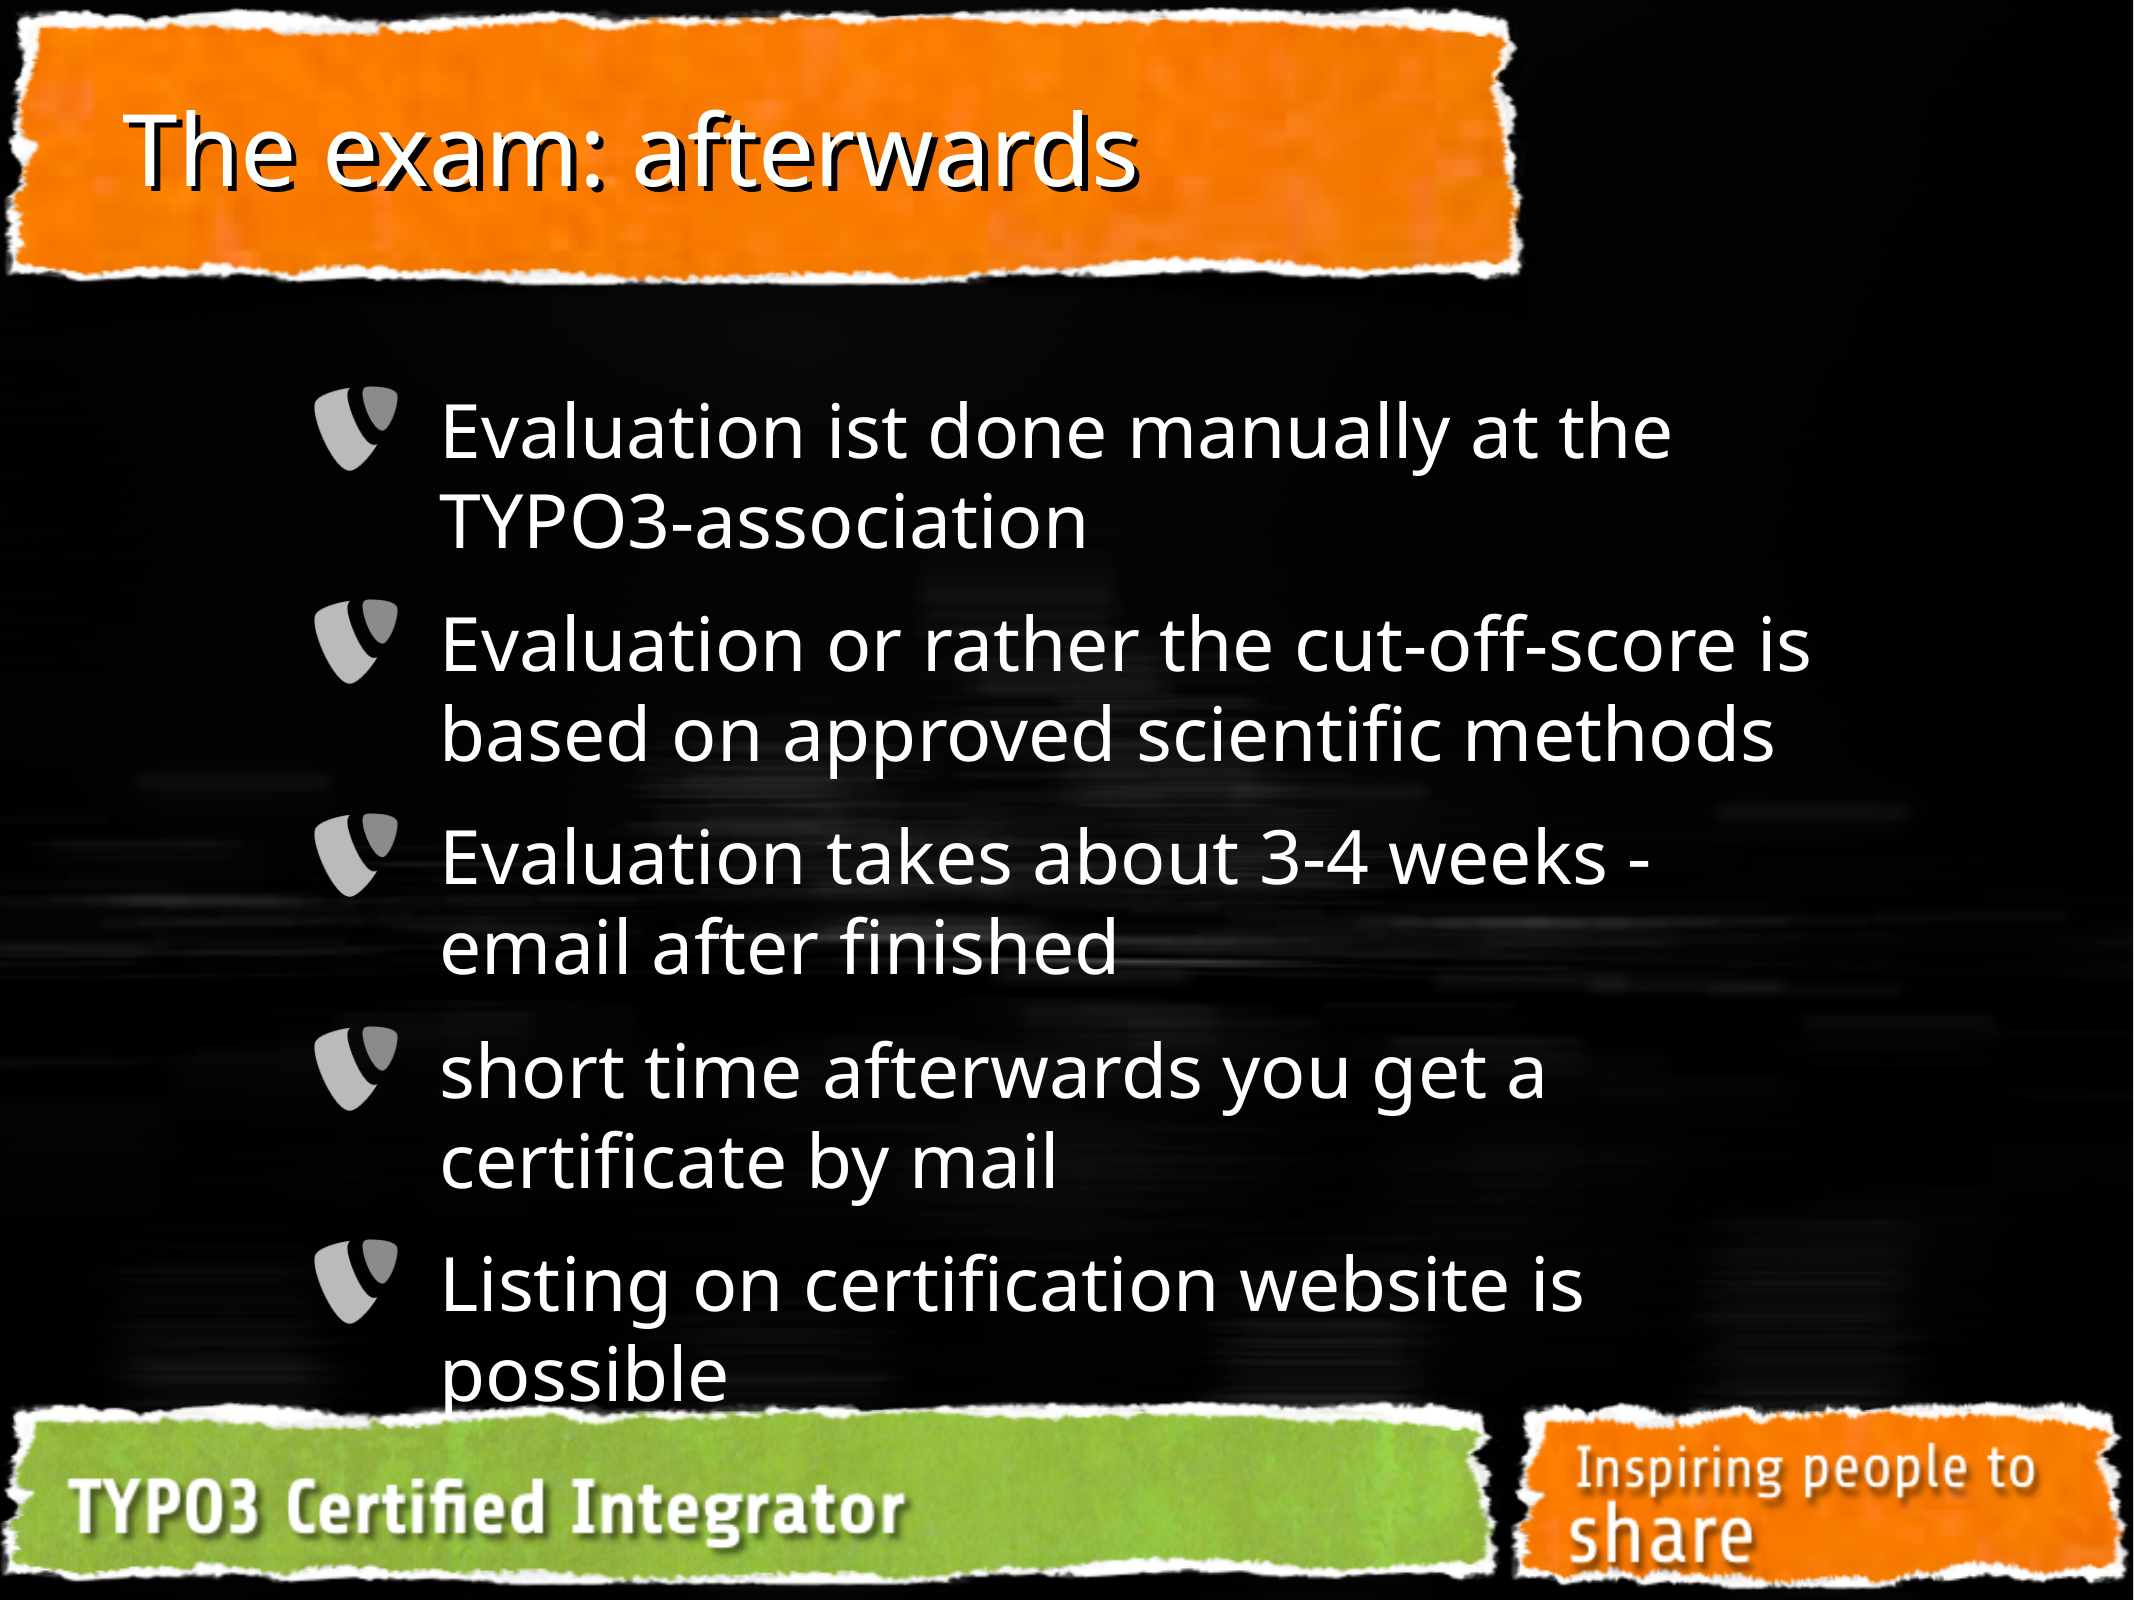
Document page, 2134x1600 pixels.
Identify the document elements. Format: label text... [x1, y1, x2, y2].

title The exam: afterwards [114, 74, 1453, 215]
list Evaluation ist done manually at the TYPO3-association Evaluation or rather the cut-off-score is based on approved scientific methods Evaluation takes about 3-4 weeks - email after finished short time afterwards you get a certificate by mail Listing on certification website is possible [208, 329, 1925, 1381]
picture [0, 0, 2134, 1600]
